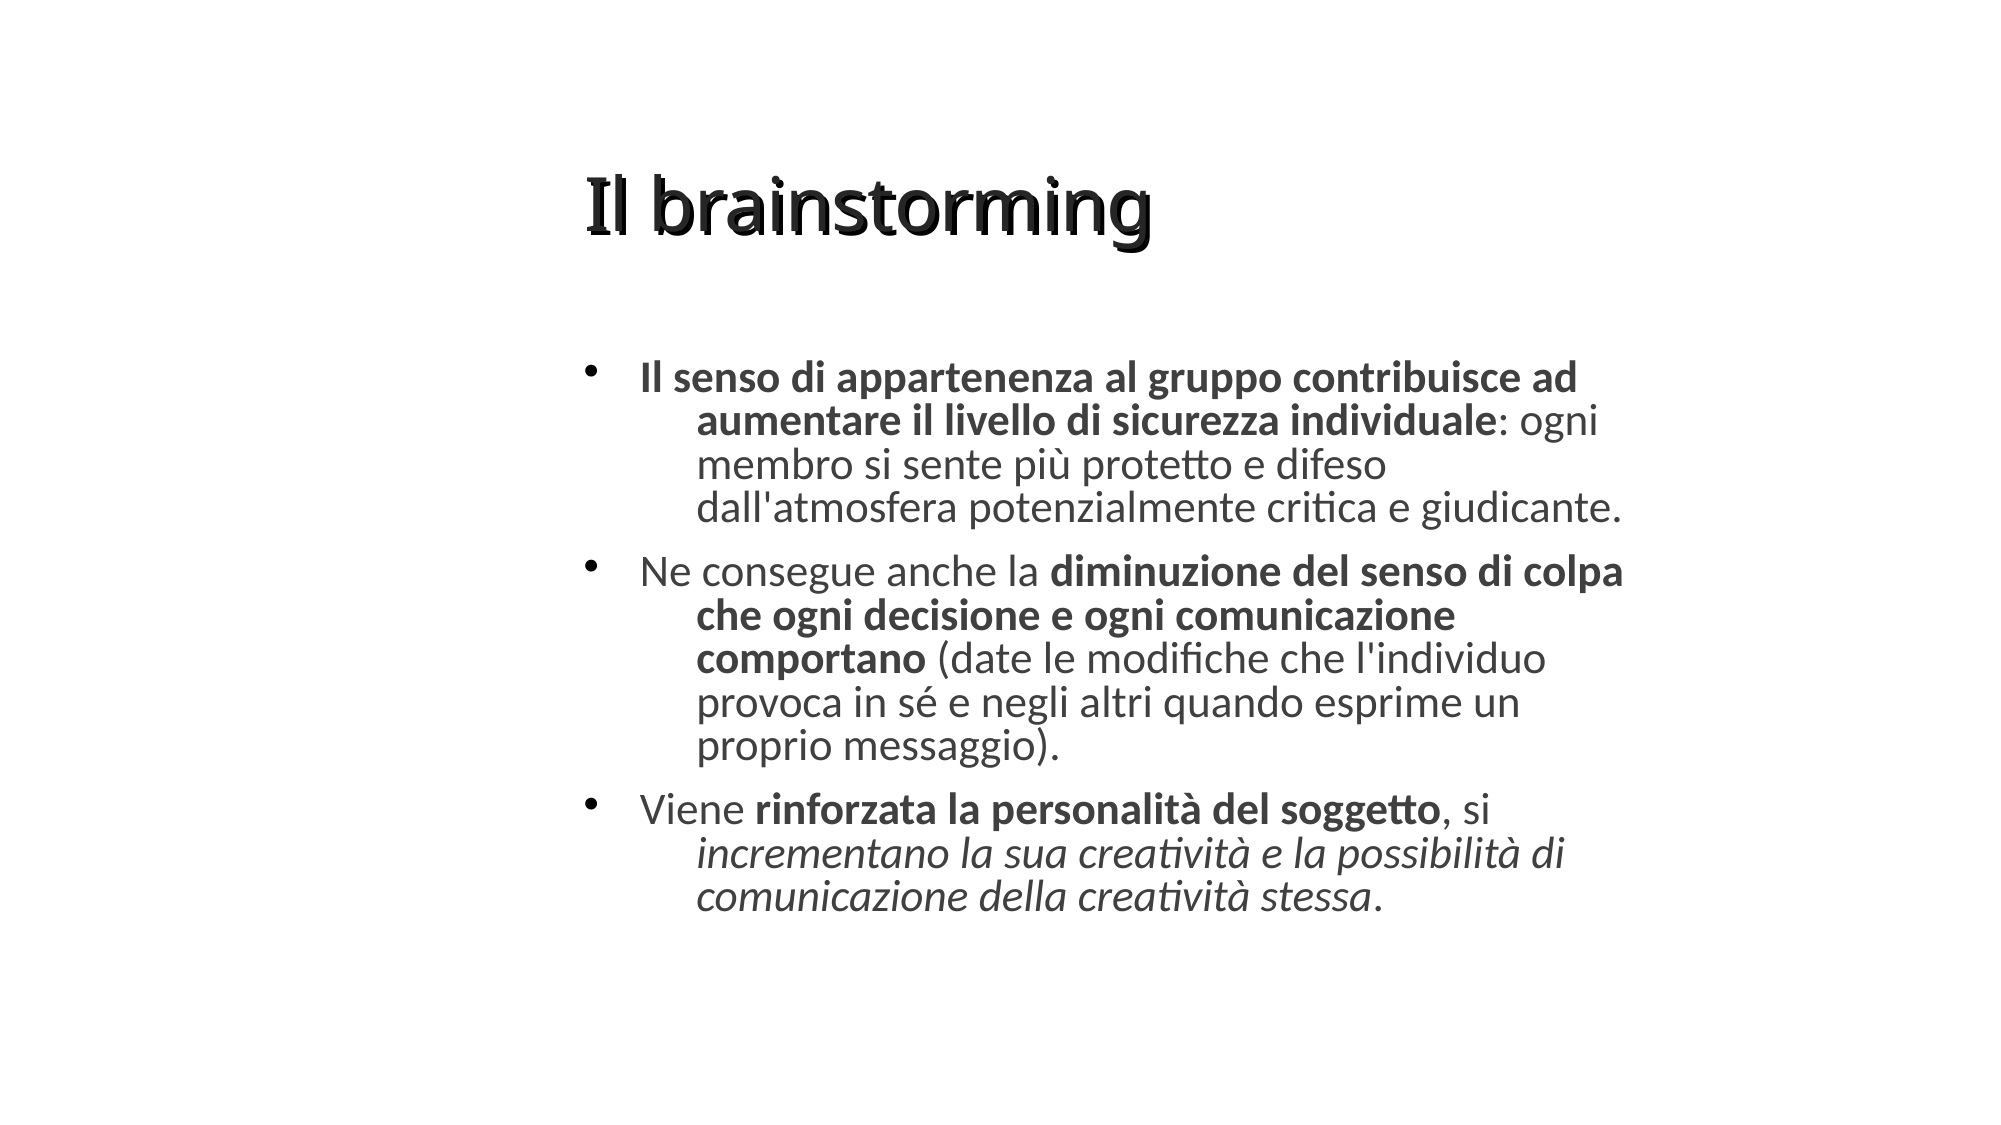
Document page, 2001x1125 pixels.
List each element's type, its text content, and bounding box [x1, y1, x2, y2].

list Il senso di appartenenza al gruppo contribuisce ad aumentare il livello di sicurezza individuale: ogni membro si sente più protetto e difeso dall'atmosfera potenzialmente critica e giudicante. Ne consegue anche la diminuzione del senso di colpa che ogni decisione e ogni comunicazione comportano (date le modifiche che l'individuo provoca in sé e negli altri quando esprime un proprio messaggio). Viene rinforzata la personalità del soggetto, si incrementano la sua creatività e la possibilità di comunicazione della creatività stessa. [568, 350, 1651, 970]
title Il brainstorming [569, 102, 1651, 313]
